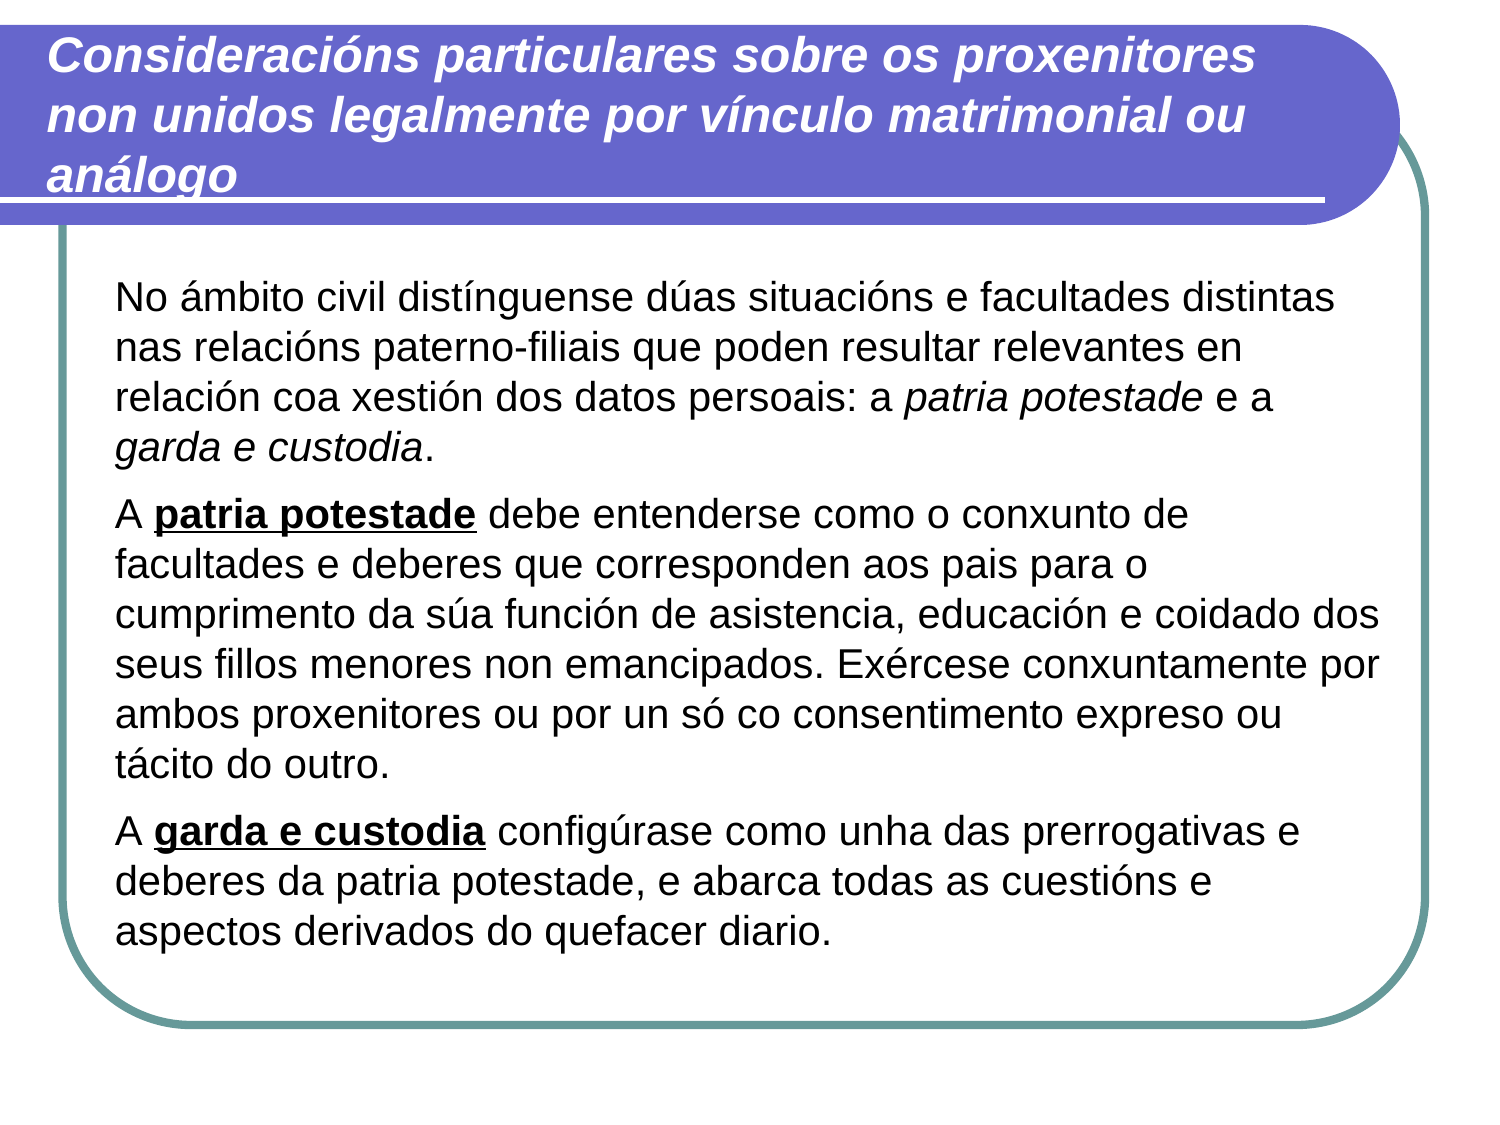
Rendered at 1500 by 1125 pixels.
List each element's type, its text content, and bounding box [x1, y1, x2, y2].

title Consideracións particulares sobre os proxenitores non unidos legalmente por vínculo matrimonial ou análogo [31, 0, 1347, 226]
list No ámbito civil distínguense dúas situacións e facultades distintas nas relacións paterno-filiais que poden resultar relevantes en relación coa xestión dos datos persoais: a patria potestade e a garda e custodia. A patria potestade debe entenderse como o conxunto de facultades e deberes que corresponden aos pais para o cumprimento da súa función de asistencia, educación e coidado dos seus fillos menores non emancipados. Exércese conxuntamente por ambos proxenitores ou por un só co consentimento expreso ou tácito do outro. A garda e custodia configúrase como unha das prerrogativas e deberes da patria potestade, e abarca todas as cuestións e aspectos derivados do quefacer diario. [99, 262, 1401, 988]
